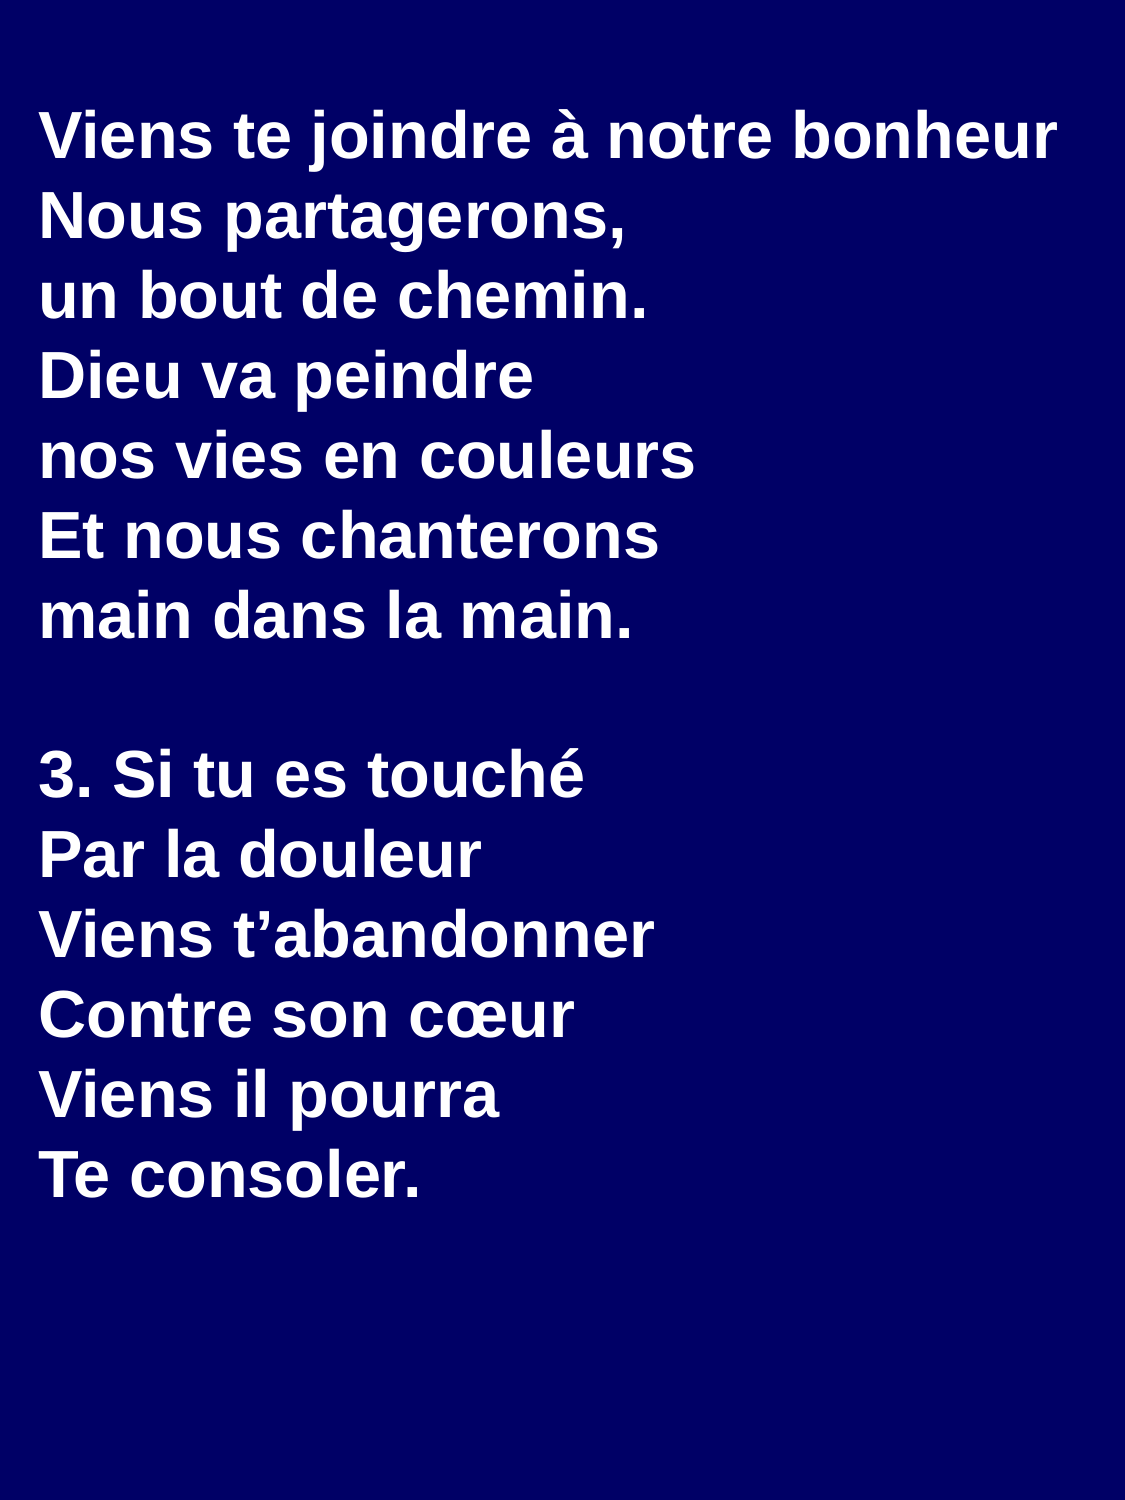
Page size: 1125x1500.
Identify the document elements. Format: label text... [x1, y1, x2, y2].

text_box Viens te joindre à notre bonheur Nous partagerons, un bout de chemin. Dieu va peindre nos vies en couleurs Et nous chanterons main dans la main. 3. Si tu es touché Par la douleur Viens t’abandonner Contre son cœur Viens il pourra Te consoler. [23, 39, 1110, 1253]
